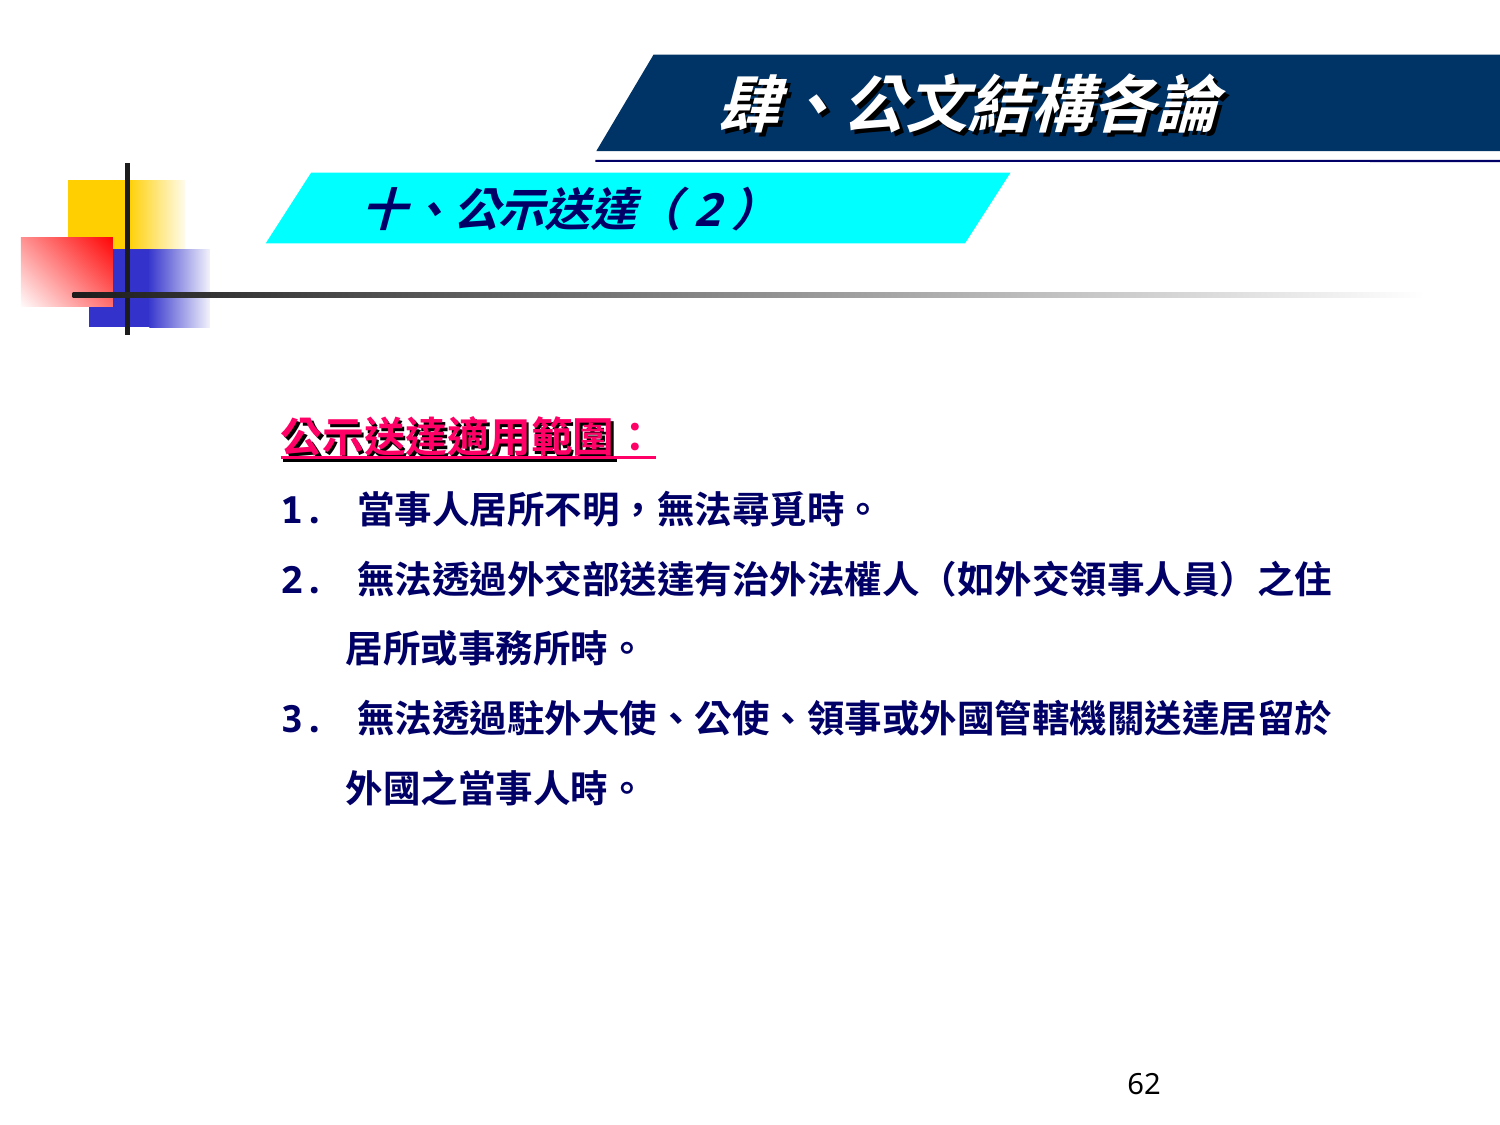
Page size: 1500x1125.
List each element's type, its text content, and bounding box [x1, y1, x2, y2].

text_box 肆、公文結構各論 [596, 54, 1500, 152]
text_box 十、公示送達（2） [265, 172, 1011, 244]
text_box [1112, 1037, 1426, 1113]
text_box 公示送達適用範圍： 1. 當事人居所不明，無法尋覓時。 2. 無法透過外交部送達有治外法權人（如外交領事人員）之住 居所或事務所時。 3. 無法透過駐外大使、公使、領事或外國管轄機關送達居留於 外國之當事人時。 [266, 376, 1362, 818]
